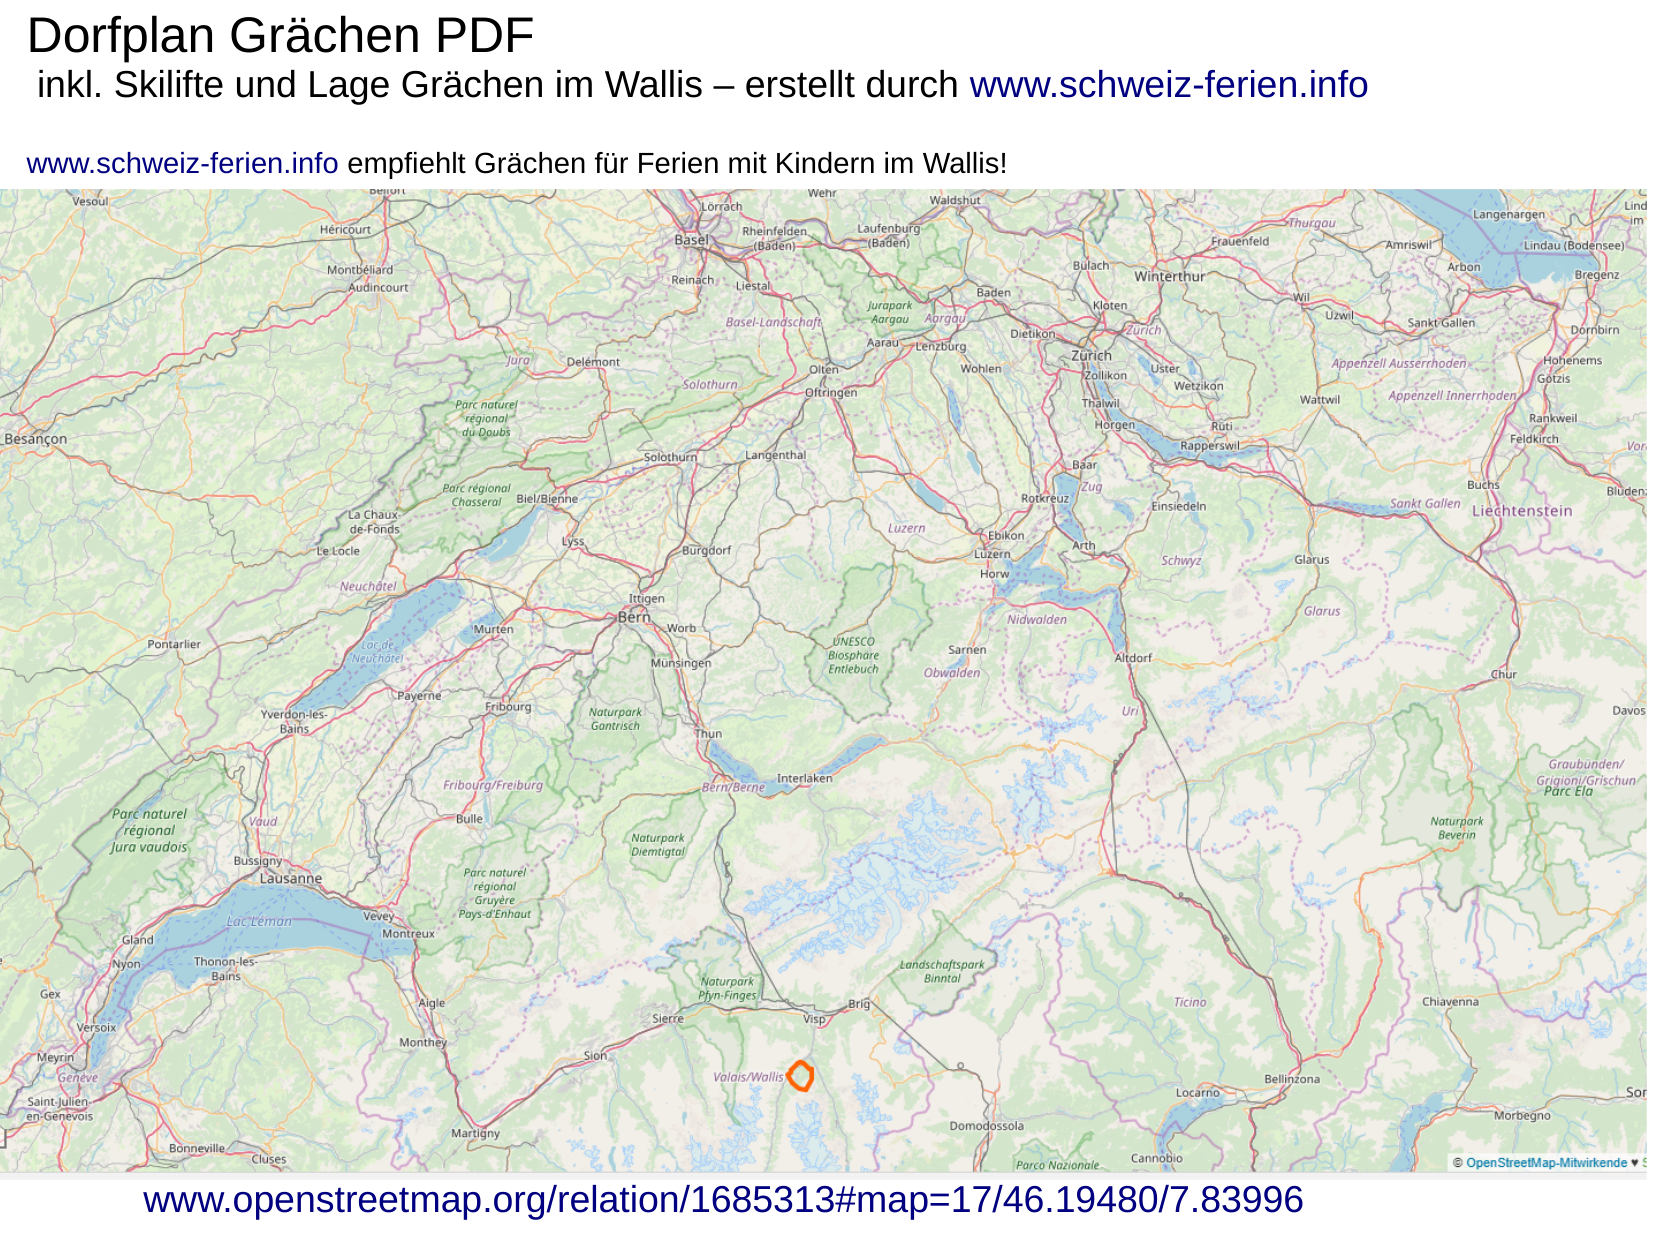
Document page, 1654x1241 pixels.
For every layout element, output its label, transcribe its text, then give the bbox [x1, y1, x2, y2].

text_box Dorfplan Grächen PDF inkl. Skilifte und Lage Grächen im Wallis – erstellt durch www.schweiz-ferien.info www.schweiz-ferien.info empfiehlt Grächen für Ferien mit Kindern im Wallis! [11, 0, 1571, 188]
text_box www.openstreetmap.org/relation/1685313#map=17/46.19480/7.83996 [118, 1171, 1420, 1229]
picture [0, 188, 1648, 1181]
